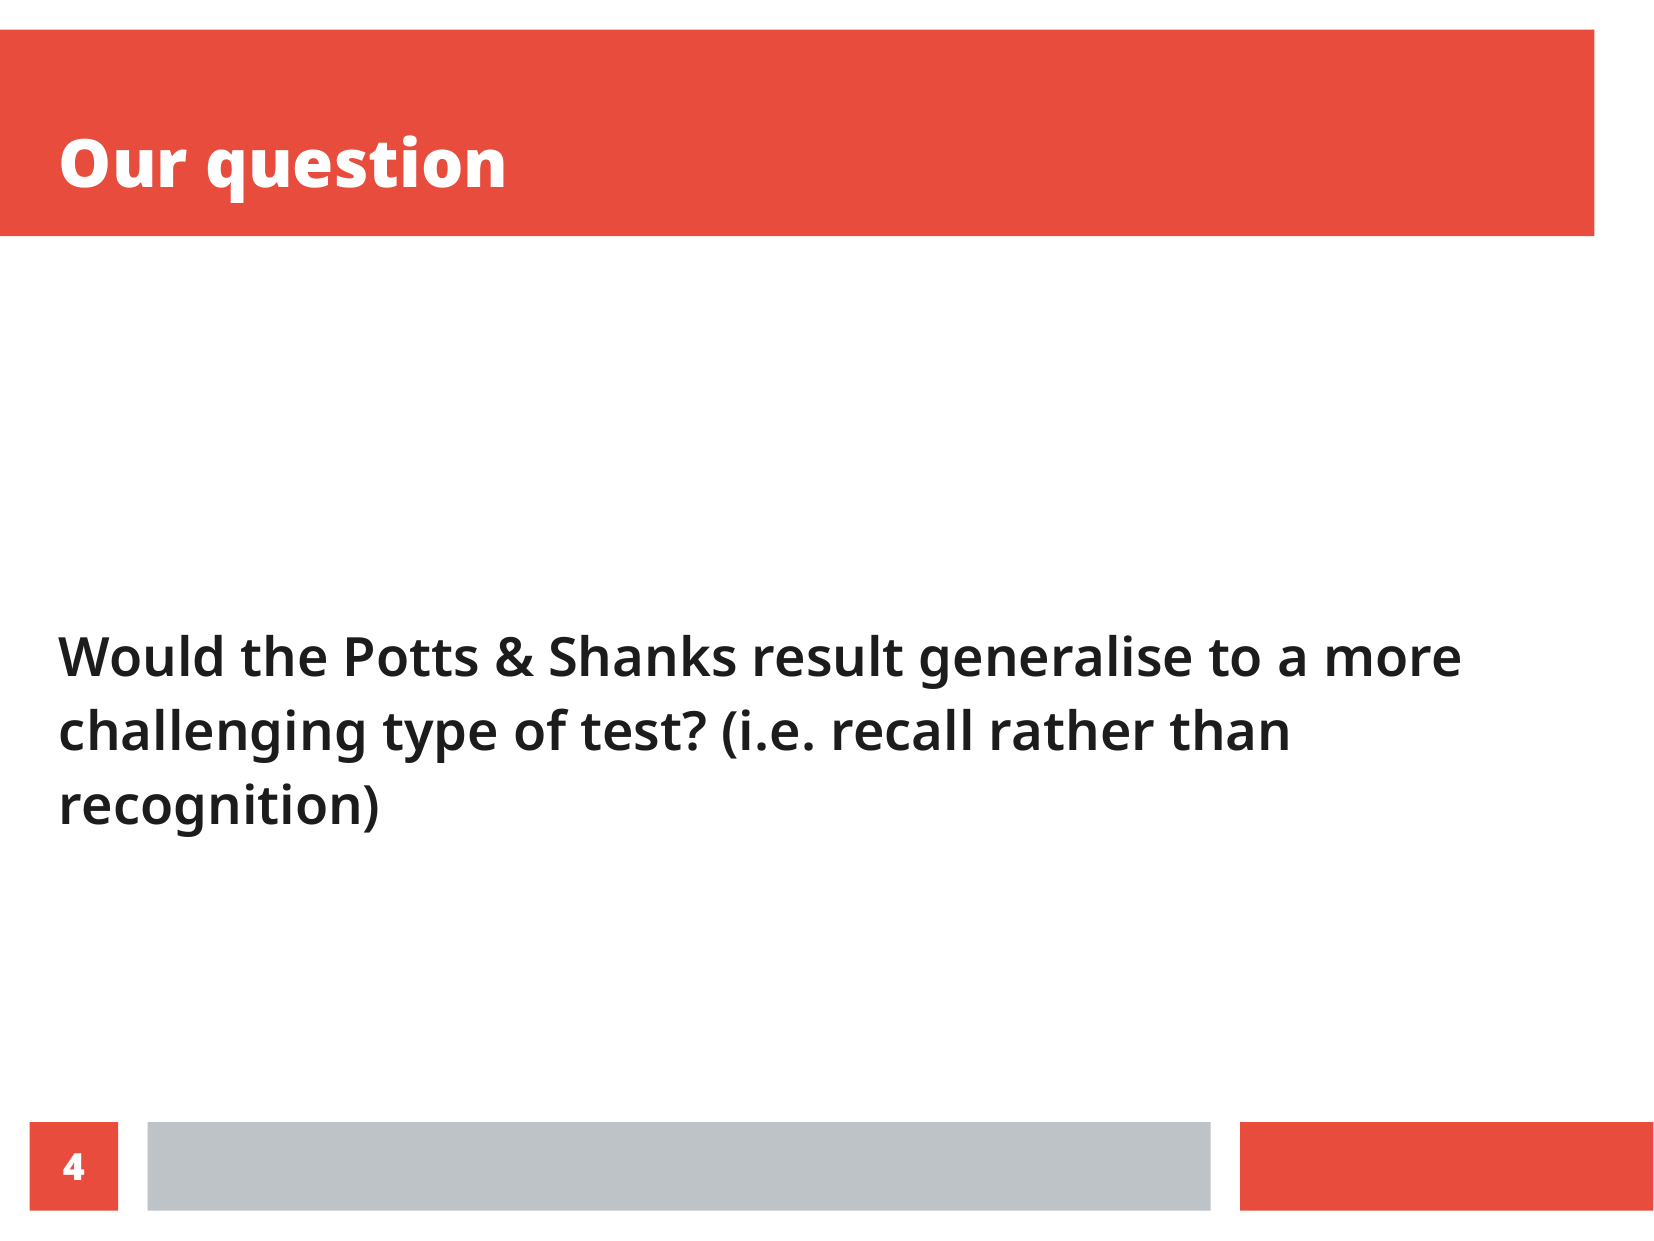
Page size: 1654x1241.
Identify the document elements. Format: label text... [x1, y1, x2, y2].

list Would the Potts & Shanks result generalise to a more challenging type of test? (i.e. recall rather than recognition) [59, 324, 1565, 1093]
title Our question [59, 59, 1595, 207]
